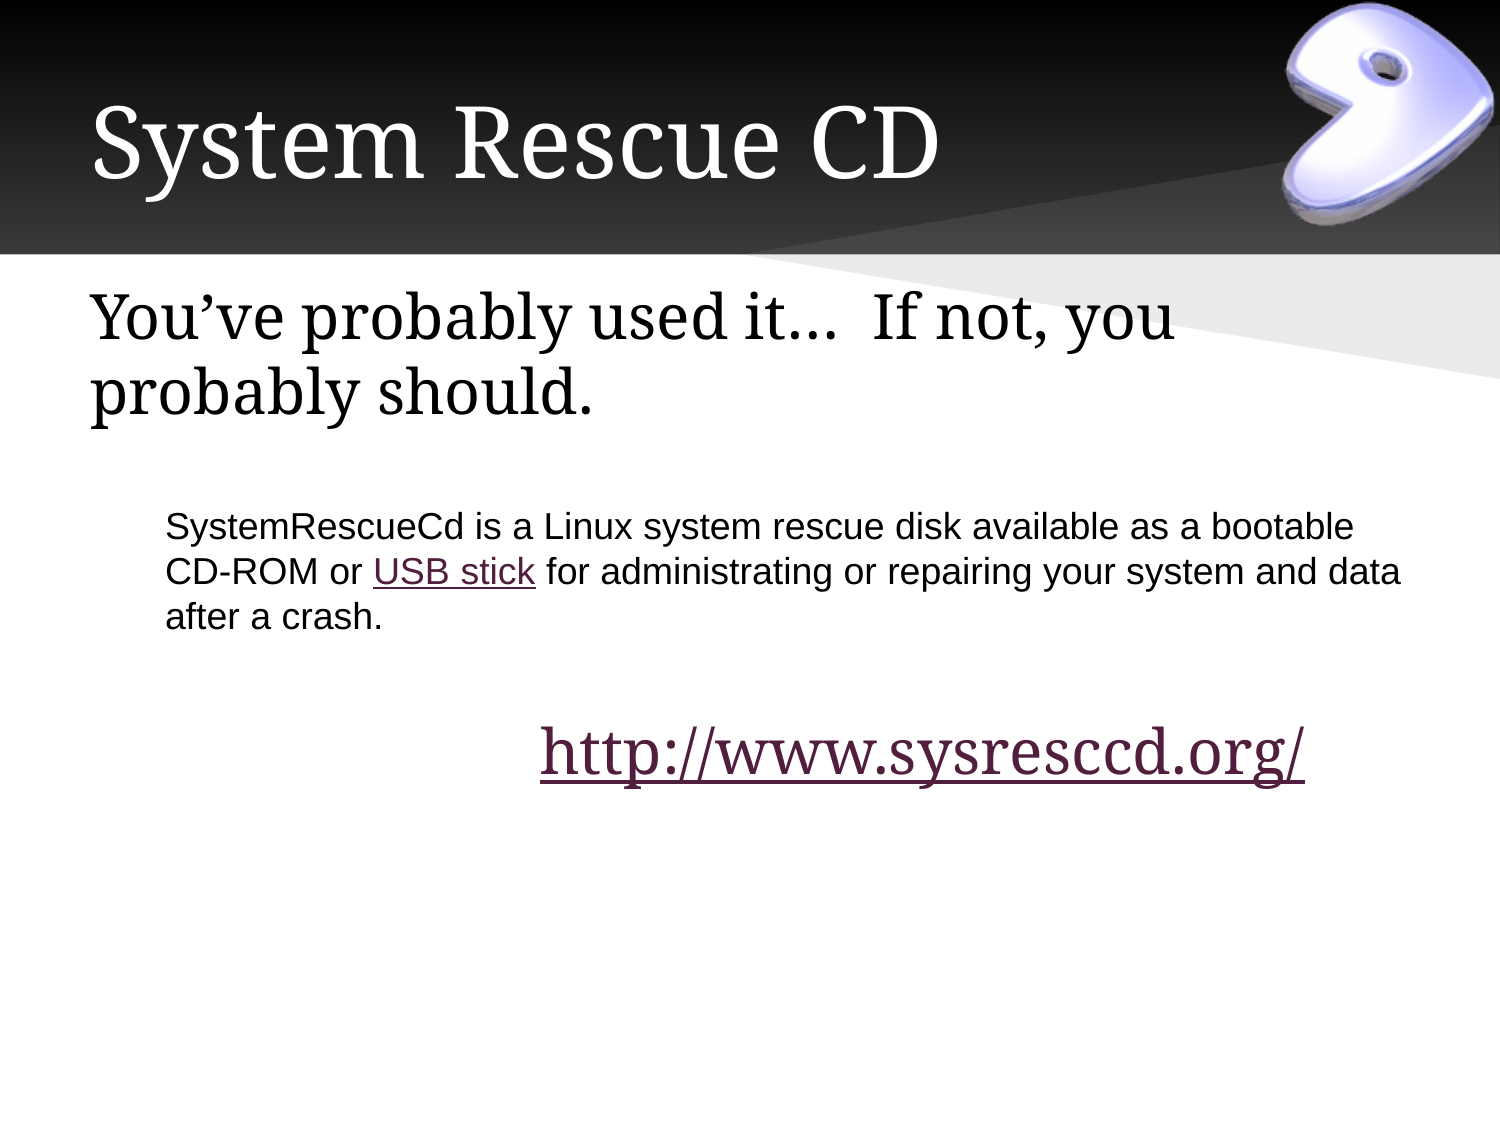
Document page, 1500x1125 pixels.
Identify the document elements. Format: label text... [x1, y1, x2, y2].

list You’ve probably used it… If not, you probably should. SystemRescueCd is a Linux system rescue disk available as a bootable CD-ROM or USB stick for administrating or repairing your system and data after a crash. http://www.sysresccd.org/ [75, 262, 1425, 1078]
picture [1271, 0, 1500, 233]
title System Rescue CD [75, 45, 1425, 233]
